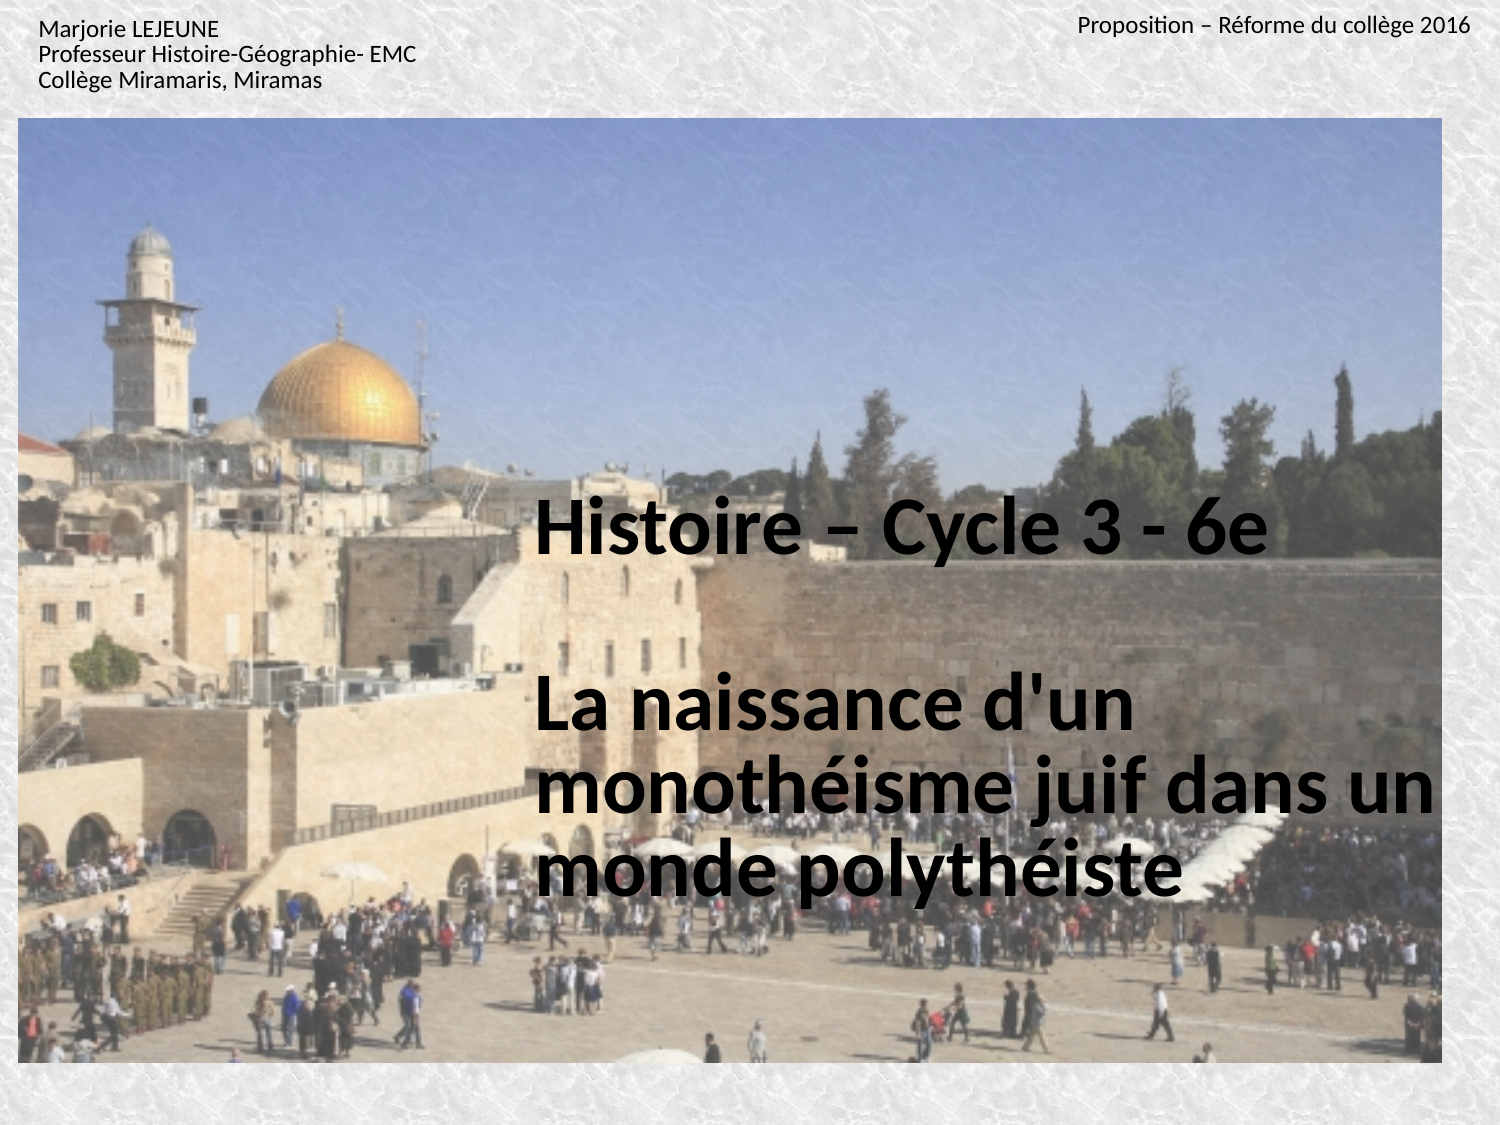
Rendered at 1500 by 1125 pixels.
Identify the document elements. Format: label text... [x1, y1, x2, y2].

picture [0, 0, 1500, 1125]
text_box Proposition – Réforme du collège 2016 [1062, 6, 1500, 83]
text_box Histoire – Cycle 3 - 6e La naissance d'un monothéisme juif dans un monde polythéiste [519, 484, 1500, 999]
text_box Marjorie LEJEUNE Professeur Histoire-Géographie- EMC Collège Miramaris, Miramas [23, 11, 461, 119]
